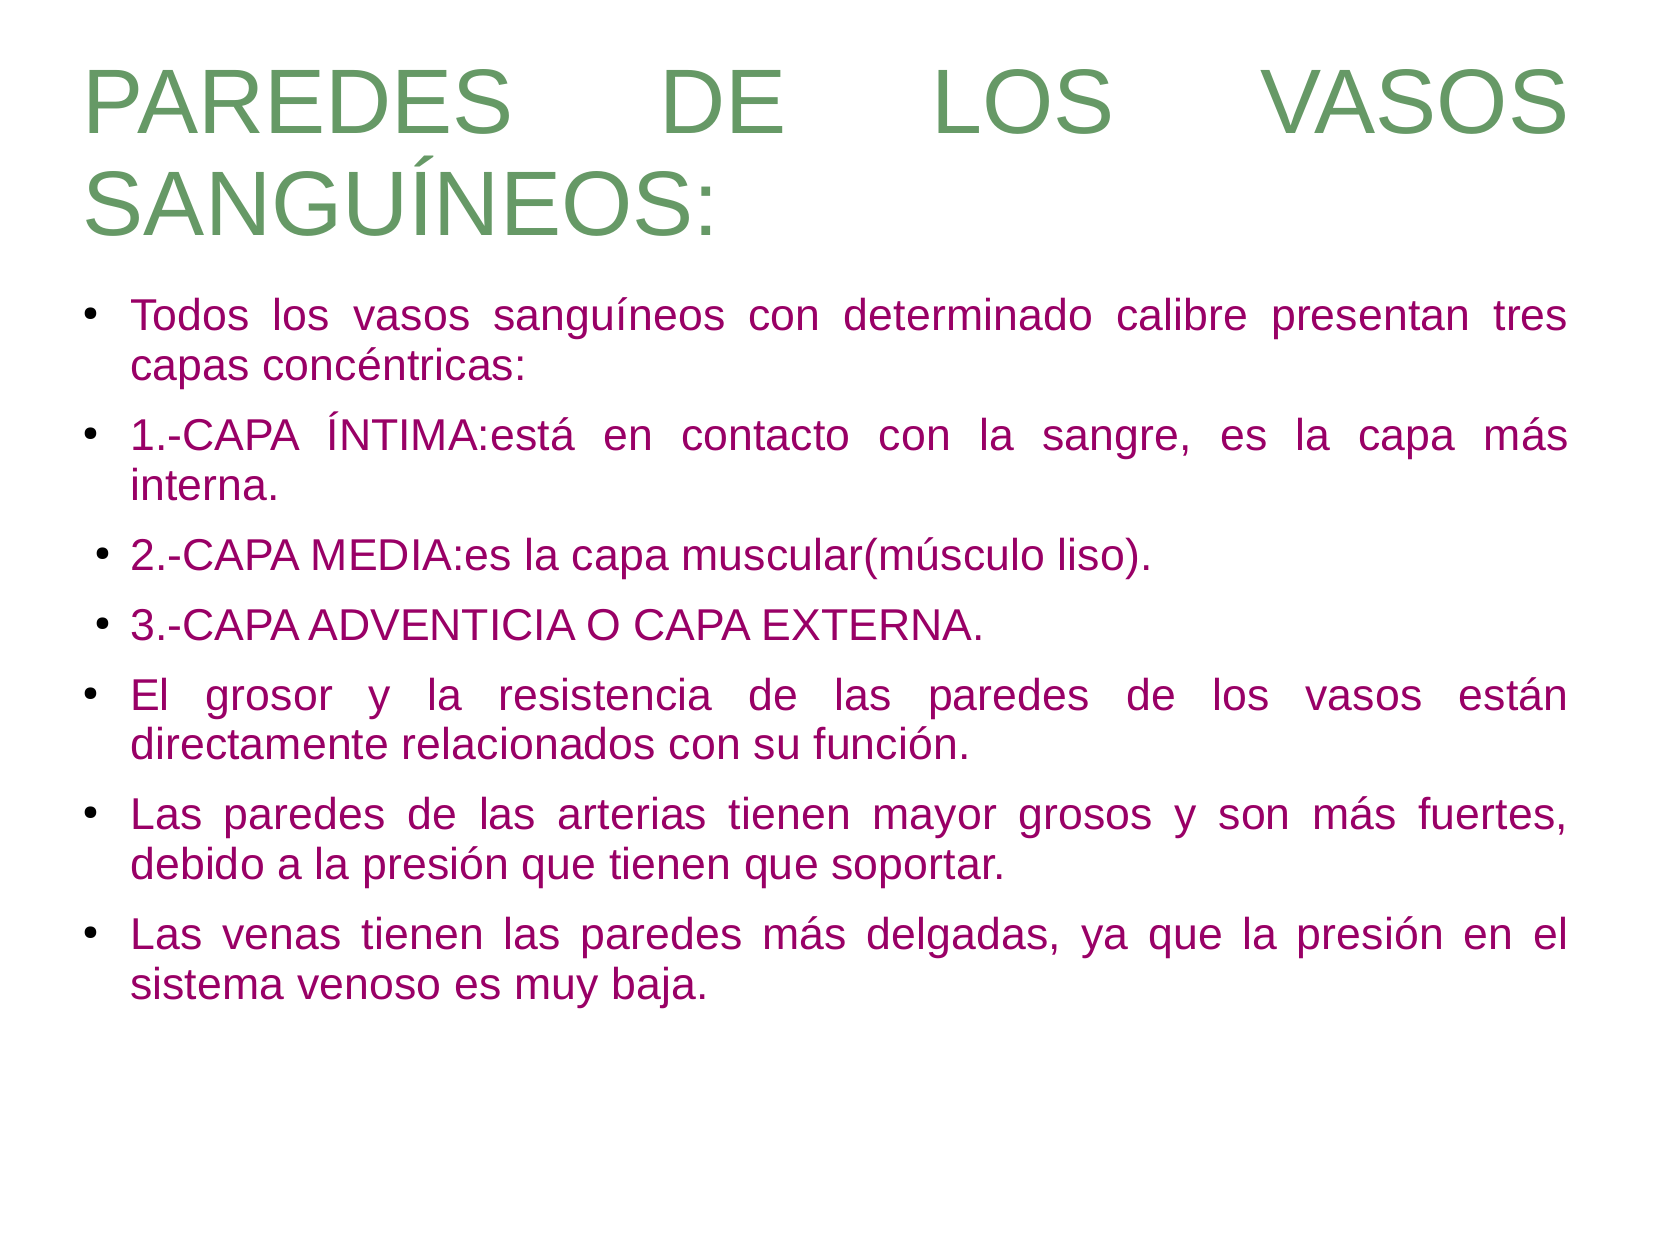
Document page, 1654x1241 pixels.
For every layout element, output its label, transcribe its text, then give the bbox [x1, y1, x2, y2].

list Todos los vasos sanguíneos con determinado calibre presentan tres capas concéntricas: 1.-CAPA ÍNTIMA:está en contacto con la sangre, es la capa más interna. 2.-CAPA MEDIA:es la capa muscular(músculo liso). 3.-CAPA ADVENTICIA O CAPA EXTERNA. El grosor y la resistencia de las paredes de los vasos están directamente relacionados con su función. Las paredes de las arterias tienen mayor grosos y son más fuertes, debido a la presión que tienen que soportar. Las venas tienen las paredes más delgadas, ya que la presión en el sistema venoso es muy baja. [82, 290, 1571, 1010]
title PAREDES DE LOS VASOS SANGUÍNEOS: [82, 49, 1571, 257]
